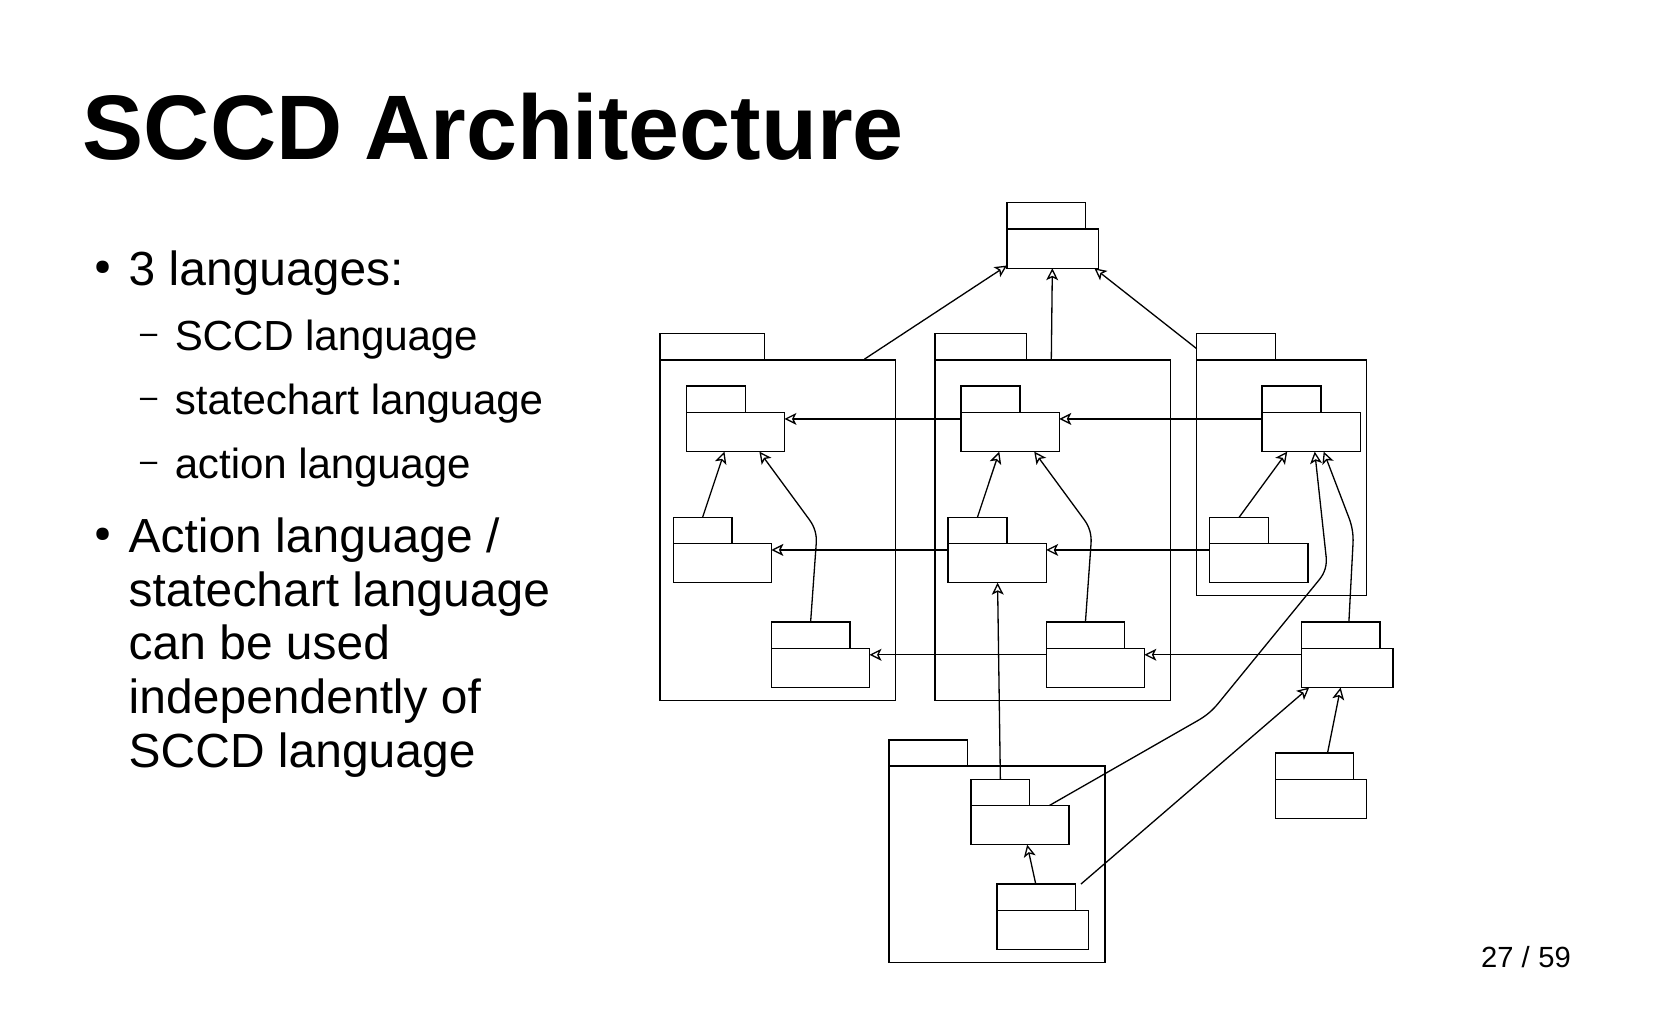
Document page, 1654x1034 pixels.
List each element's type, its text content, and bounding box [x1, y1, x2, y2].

list 3 languages: SCCD language statechart language action language Action language / statechart language can be used independently of SCCD language [82, 241, 556, 875]
picture [658, 200, 1395, 968]
title SCCD Architecture [82, 41, 1571, 214]
